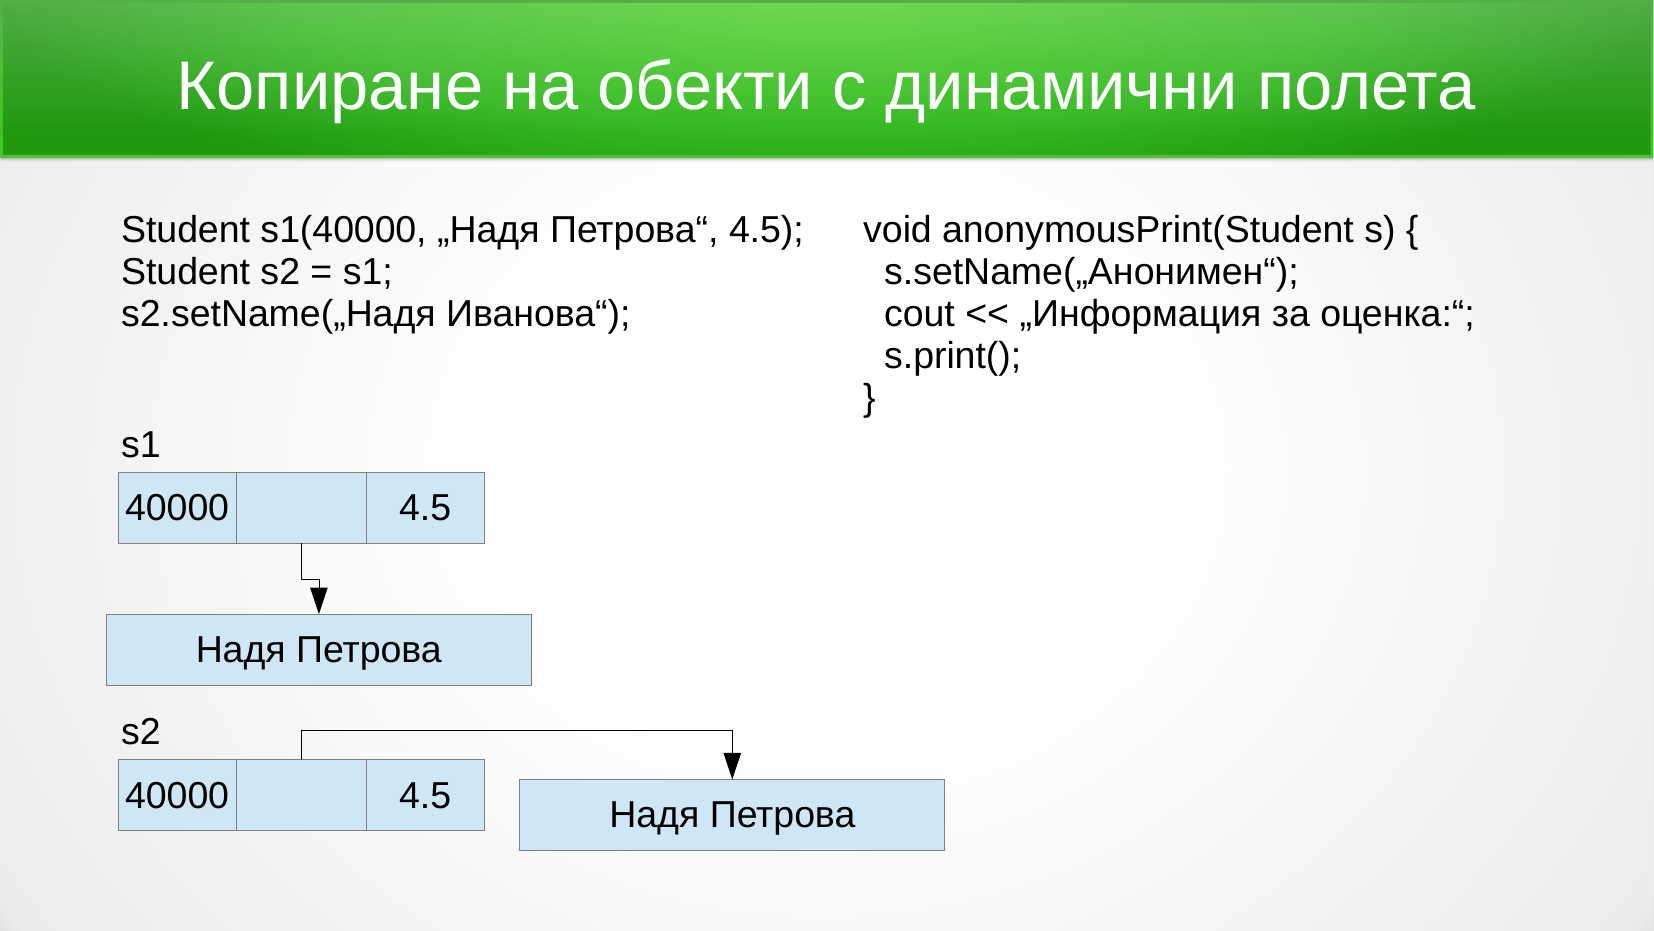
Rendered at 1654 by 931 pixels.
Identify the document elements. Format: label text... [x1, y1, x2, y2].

text_box 4.5 [366, 759, 485, 831]
text_box 4.5 [366, 472, 485, 544]
text_box void anonymousPrint(Student s) { s.setName(„Анонимен“); cout << „Информация за оценка:“; s.print(); } [848, 200, 1595, 426]
text_box [237, 759, 366, 831]
text_box Student s1(40000, „Надя Петрова“, 4.5); Student s2 = s1; s2.setName(„Надя Иванова“); [106, 200, 820, 384]
text_box [237, 472, 366, 544]
text_box 40000 [118, 472, 237, 544]
text_box s2 [106, 702, 176, 760]
text_box Надя Петрова [519, 779, 945, 851]
text_box s1 [106, 415, 176, 473]
text_box Надя Петрова [106, 614, 532, 686]
text_box 40000 [118, 759, 237, 831]
title Копиране на обекти с динамични полета [82, 37, 1571, 135]
